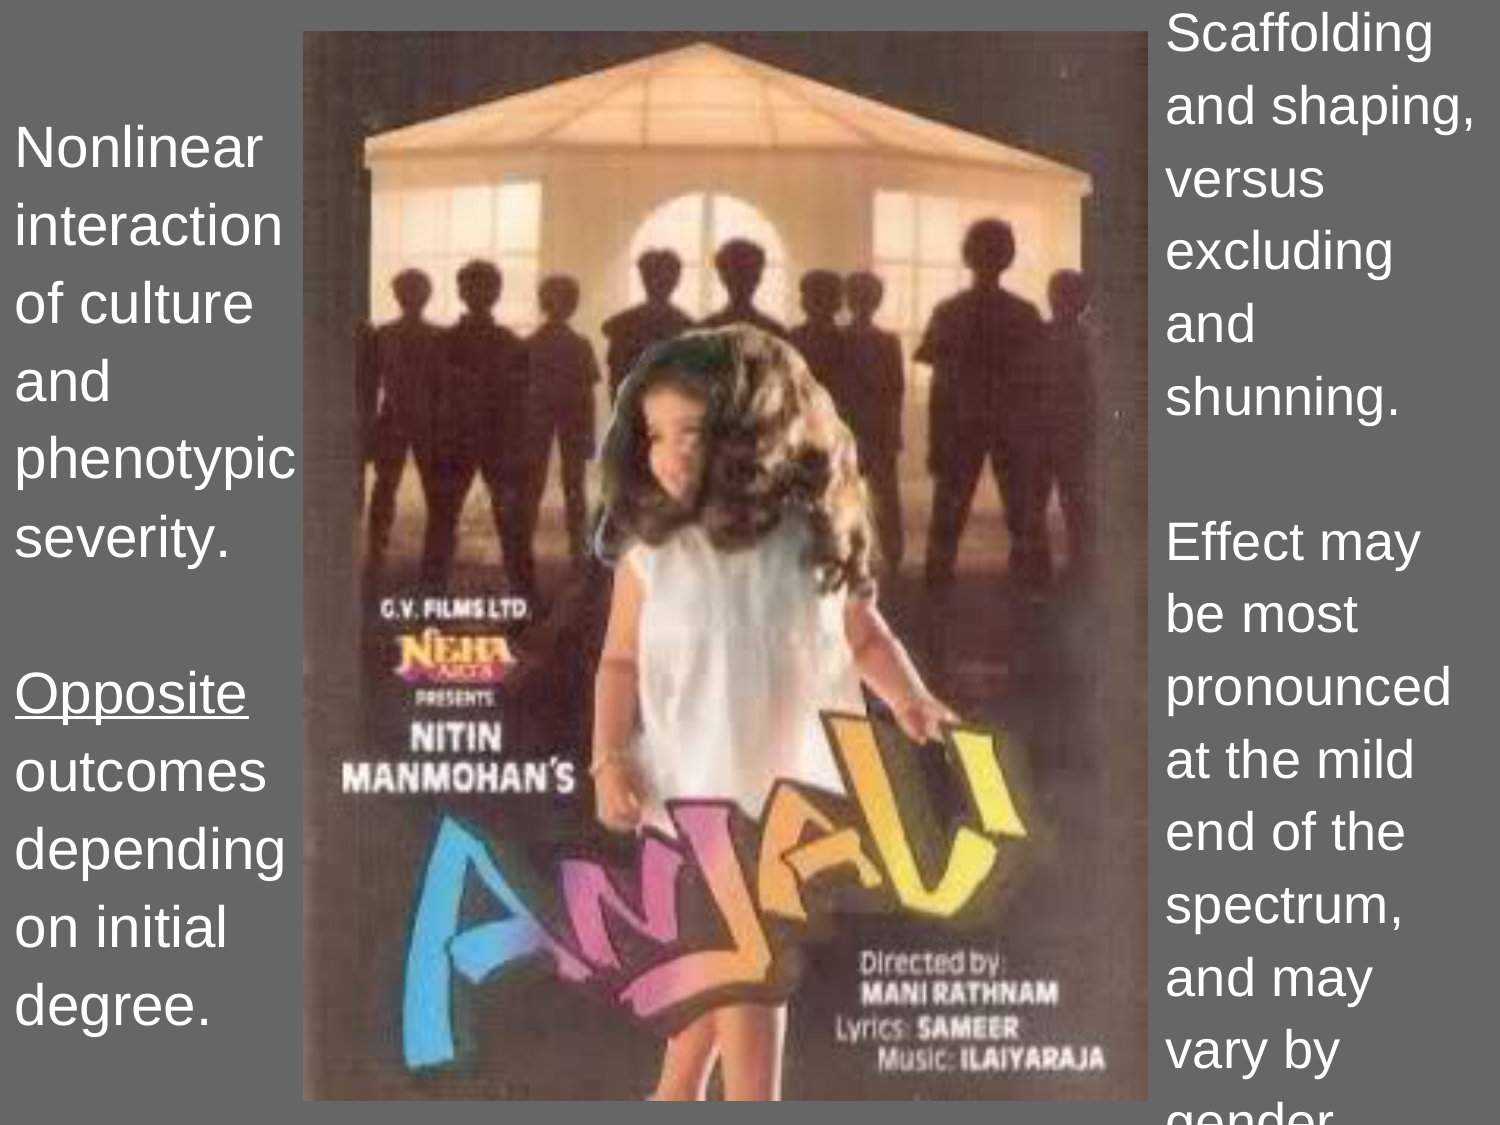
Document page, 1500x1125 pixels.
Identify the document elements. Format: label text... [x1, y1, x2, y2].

title Scaffolding and shaping, versus excluding and shunning. Effect may be most pronounced at the mild end of the spectrum, and may vary by gender. [1151, 0, 1500, 1087]
picture [303, 31, 1148, 1101]
title Nonlinear interaction of culture and phenotypic severity. Opposite outcomes depending on initial degree. [0, 0, 333, 983]
